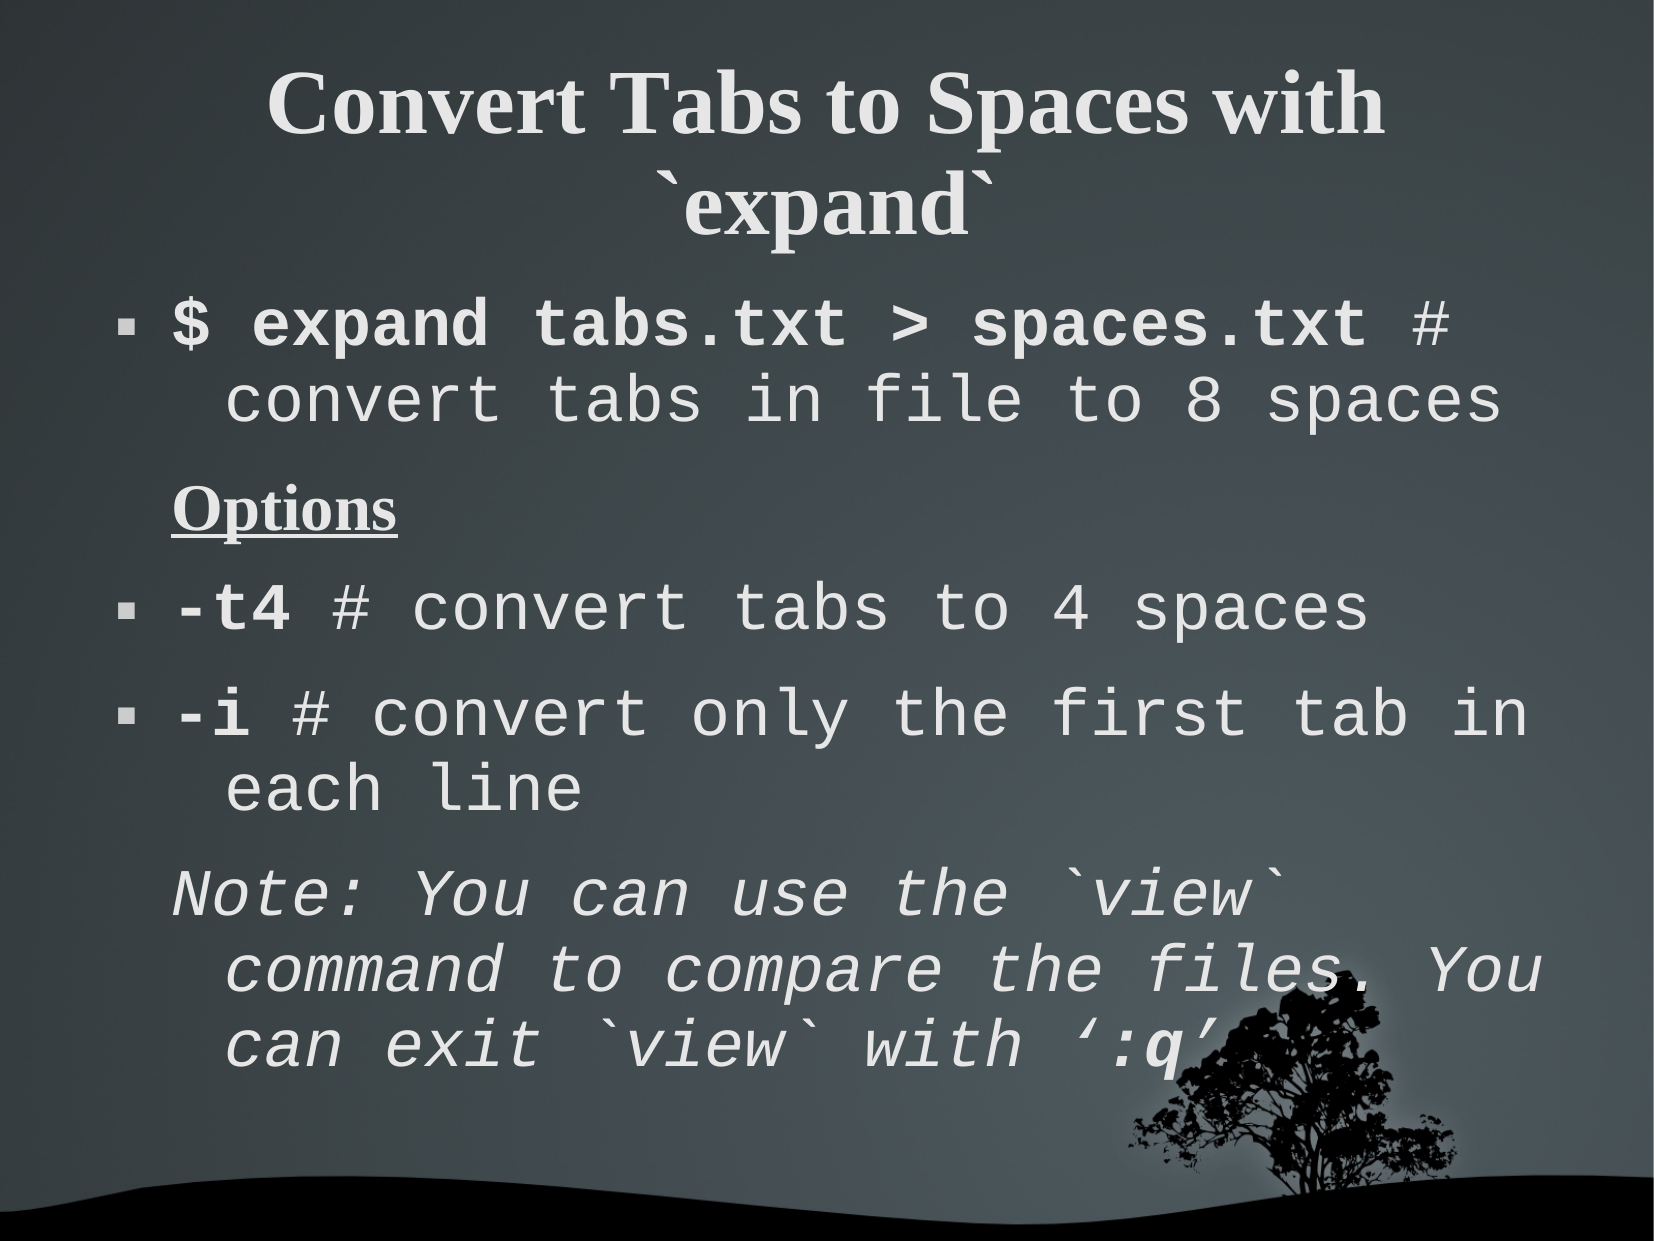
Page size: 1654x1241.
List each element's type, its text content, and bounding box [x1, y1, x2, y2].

list $ expand tabs.txt > spaces.txt # convert tabs in file to 8 spaces Options -t4 # convert tabs to 4 spaces -i # convert only the first tab in each line Note: You can use the `view` command to compare the files. You can exit `view` with ‘:q’ [82, 290, 1571, 1109]
picture [0, 0, 1654, 1241]
title Convert Tabs to Spaces with `expand` [82, 19, 1571, 287]
